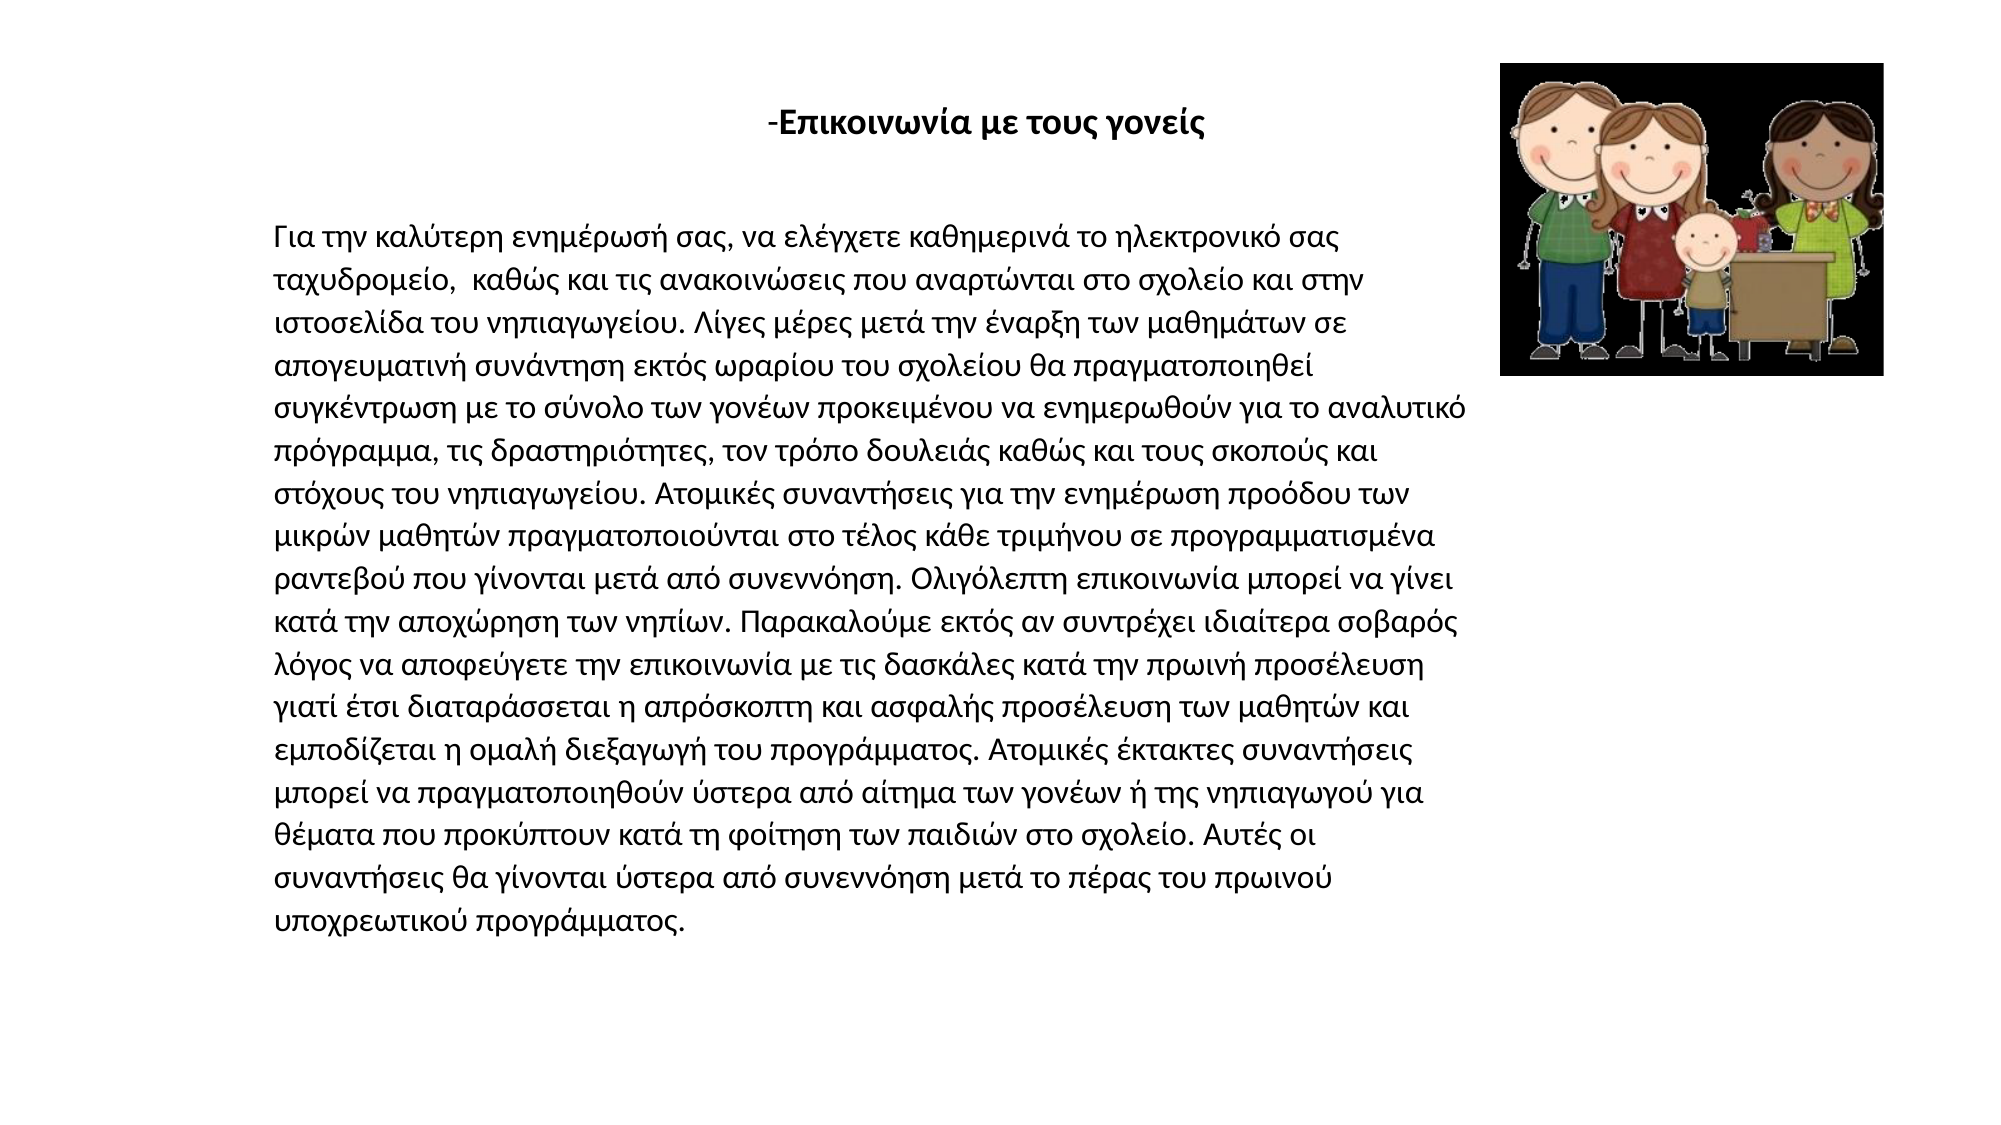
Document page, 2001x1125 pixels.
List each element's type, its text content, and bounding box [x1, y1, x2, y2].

text_box -Επικοινωνία με τους γονείς [752, 90, 1229, 150]
picture [1500, 63, 1884, 376]
text_box Για την καλύτερη ενημέρωσή σας, να ελέγχετε καθημερινά το ηλεκτρονικό σας ταχυδρομείο, καθώς και τις ανακοινώσεις που αναρτώνται στο σχολείο και στην ιστοσελίδα του νηπιαγωγείου. Λίγες μέρες μετά την έναρξη των μαθημάτων σε απογευματινή συνάντηση εκτός ωραρίου του σχολείου θα πραγματοποιηθεί συγκέντρωση με το σύνολο των γονέων προκειμένου να ενημερωθούν για το αναλυτικό πρόγραμμα, τις δραστηριότητες, τον τρόπο δουλειάς καθώς και τους σκοπούς και στόχους του νηπιαγωγείου. Ατομικές συναντήσεις για την ενημέρωση προόδου των μικρών μαθητών πραγματοποιούνται στο τέλος κάθε τριμήνου σε προγραμματισμένα ραντεβού που γίνονται μετά από συνεννόηση. Ολιγόλεπτη επικοινωνία μπορεί να γίνει κατά την αποχώρηση των νηπίων. Παρακαλούμε εκτός αν συντρέχει ιδιαίτερα σοβαρός λόγος να αποφεύγετε την επικοινωνία με τις δασκάλες κατά την πρωινή προσέλευση γιατί έτσι διαταράσσεται η απρόσκοπτη και ασφαλής προσέλευση των μαθητών και εμποδίζεται η ομαλή διεξαγωγή του προγράμματος. Ατομικές έκτακτες συναντήσεις μπορεί να πραγματοποιηθούν ύστερα από αίτημα των γονέων ή της νηπιαγωγού για θέματα που προκύπτουν κατά τη φοίτηση των παιδιών στο σχολείο. Αυτές οι συναντήσεις θα γίνονται ύστερα από συνεννόηση μετά το πέρας του πρωινού υποχρεωτικού προγράμματος. [259, 204, 1500, 945]
